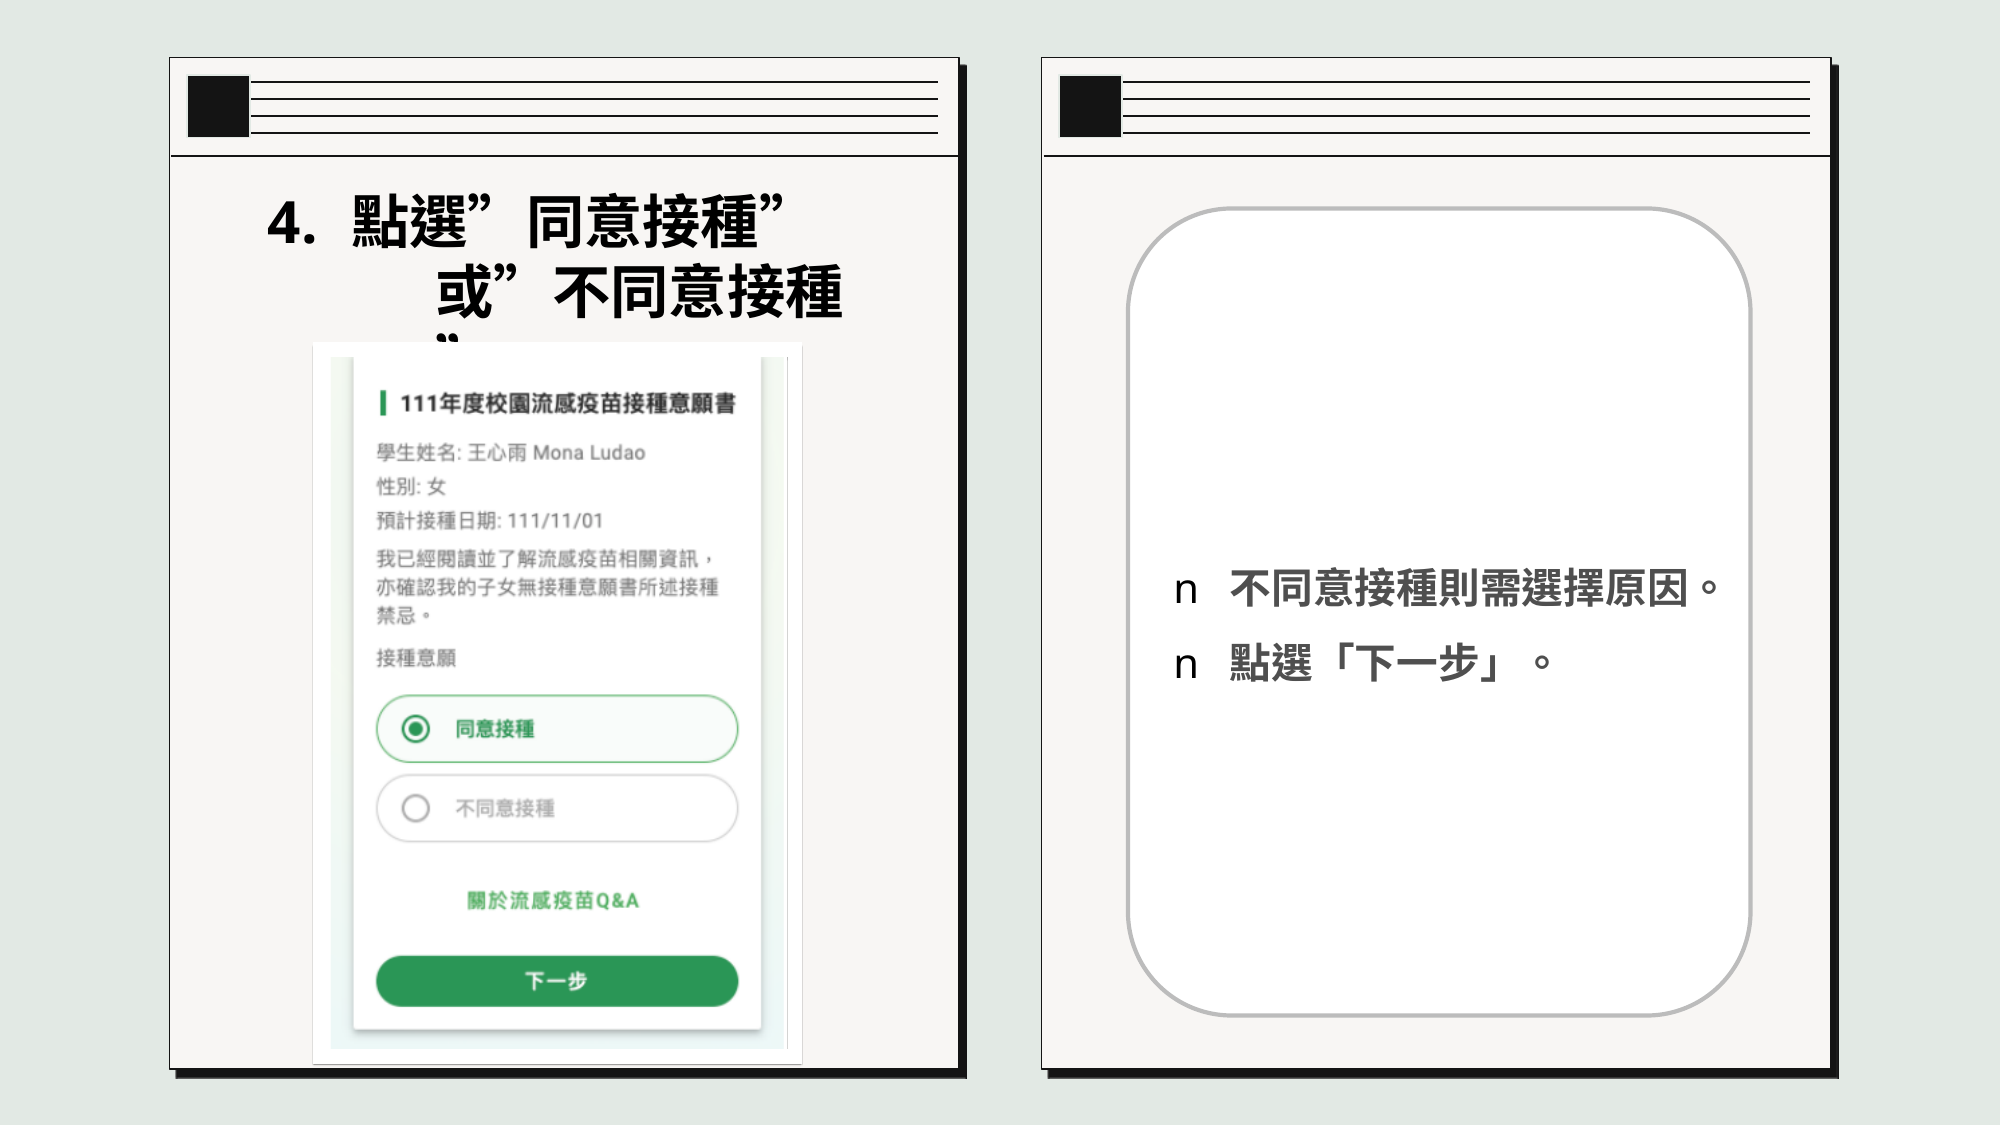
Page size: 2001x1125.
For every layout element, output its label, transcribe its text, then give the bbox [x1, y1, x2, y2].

picture [327, 356, 788, 1050]
text_box 不同意接種則需選擇原因。 點選「下一步」。 [1127, 208, 1751, 1016]
text_box 點選”同意接種”或”不同意接種” [251, 177, 866, 526]
